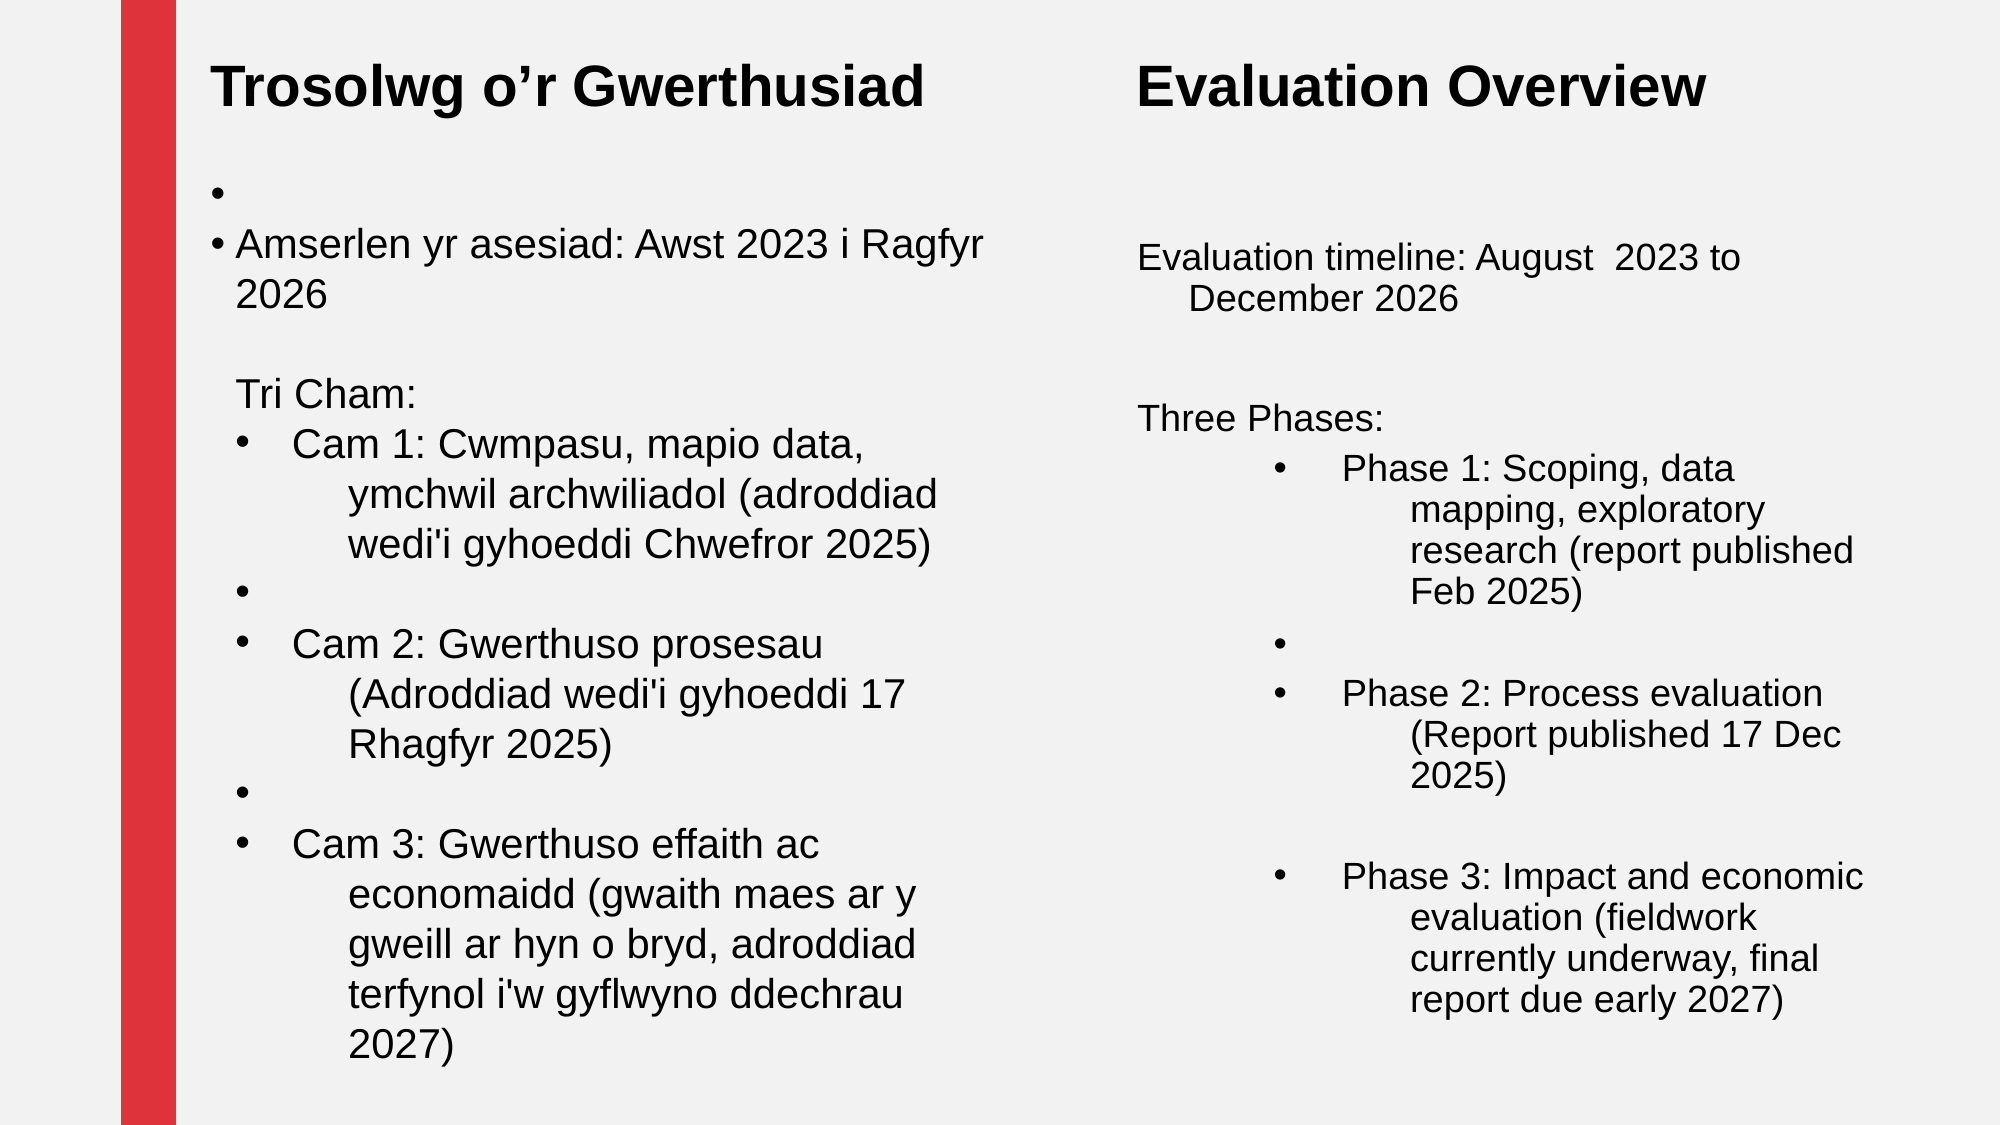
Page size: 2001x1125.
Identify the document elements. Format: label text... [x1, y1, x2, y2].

text_box Evaluation timeline: August 2023 to December 2026 Three Phases: Phase 1: Scoping, data mapping, exploratory research (report published Feb 2025) Phase 2: Process evaluation (Report published 17 Dec 2025) Phase 3: Impact and economic evaluation (fieldwork currently underway, final report due early 2027) [1122, 230, 1911, 1031]
text_box Amserlen yr asesiad: Awst 2023 i Ragfyr 2026 Tri Cham: Cam 1: Cwmpasu, mapio data, ymchwil archwiliadol (adroddiad wedi'i gyhoeddi Chwefror 2025) Cam 2: Gwerthuso prosesau (Adroddiad wedi'i gyhoeddi 17 Rhagfyr 2025) Cam 3: Gwerthuso effaith ac economaidd (gwaith maes ar y gweill ar hyn o bryd, adroddiad terfynol i'w gyflwyno ddechrau 2027) [221, 209, 1023, 1074]
text_box Trosolwg o’r Gwerthusiad Evaluation Overview [195, 41, 1778, 160]
picture [121, 0, 176, 1125]
